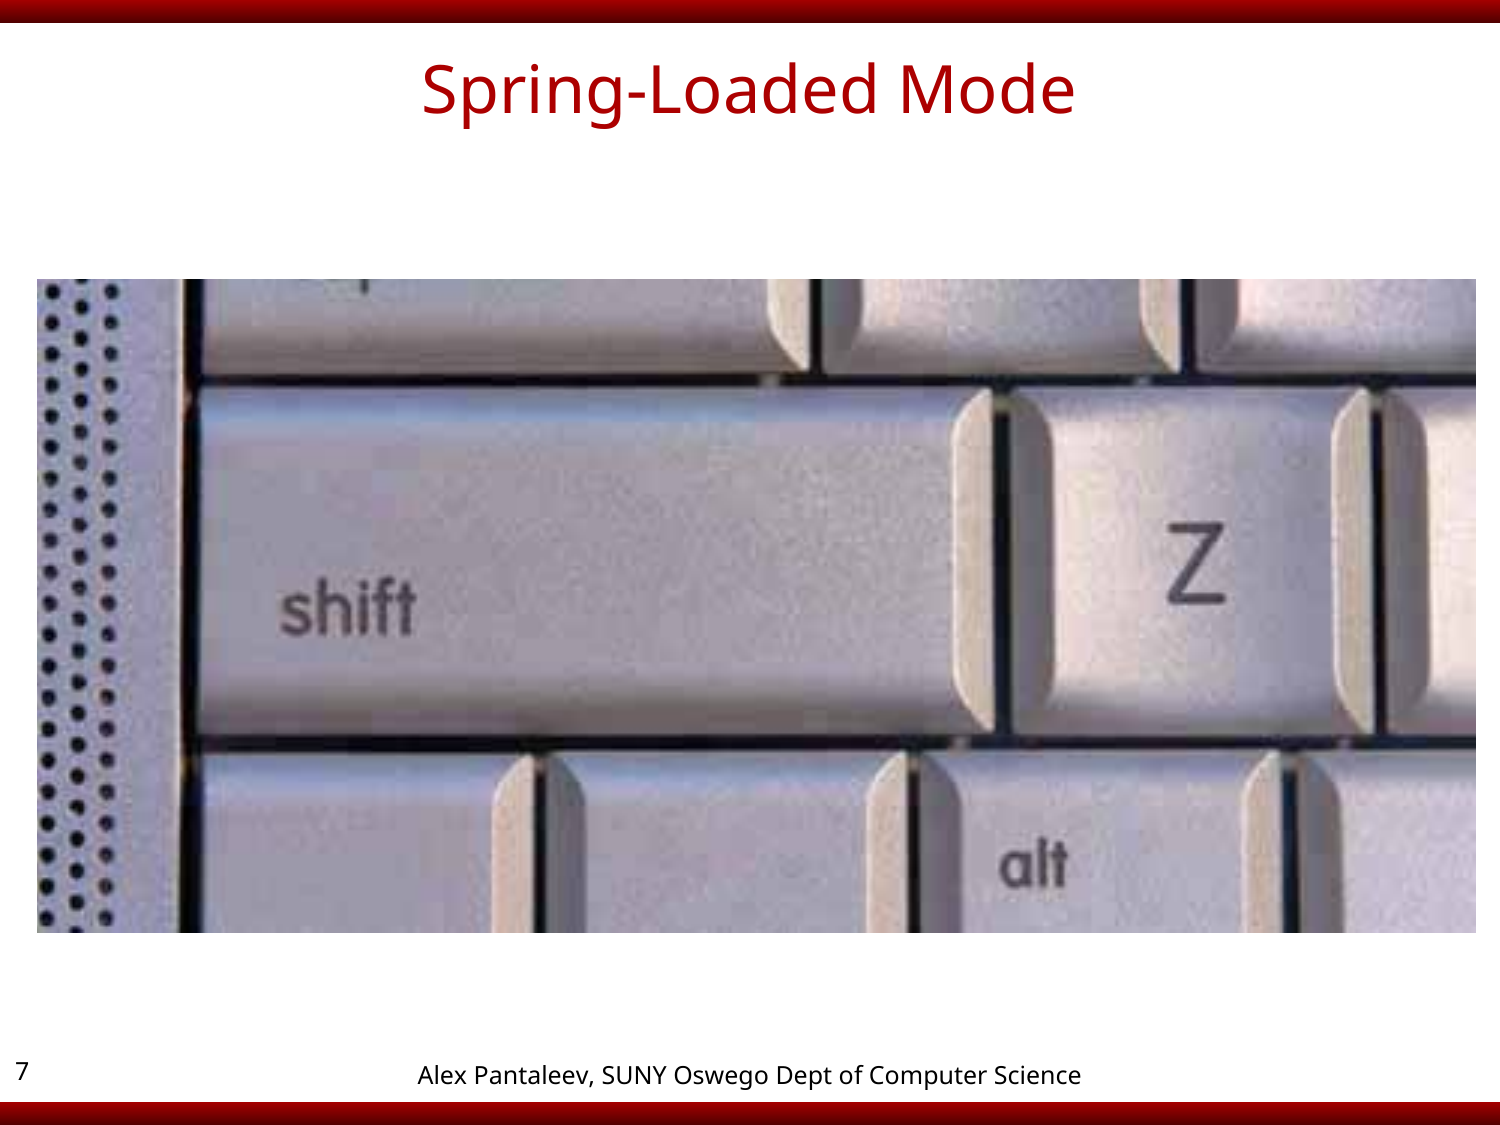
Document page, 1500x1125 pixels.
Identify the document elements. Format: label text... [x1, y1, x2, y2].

picture [37, 279, 1476, 933]
title Spring-Loaded Mode [0, 32, 1500, 143]
